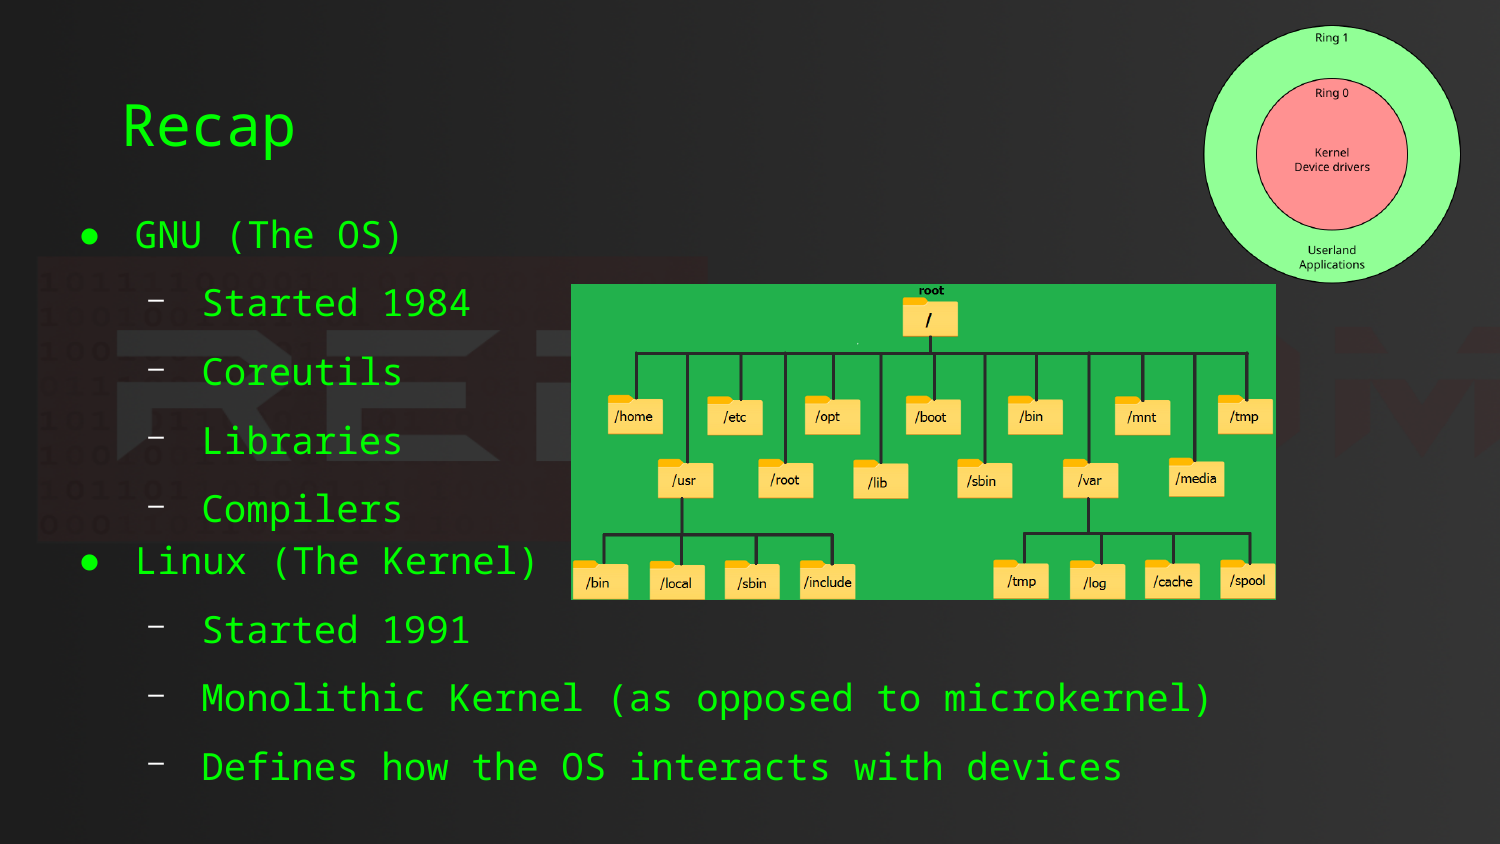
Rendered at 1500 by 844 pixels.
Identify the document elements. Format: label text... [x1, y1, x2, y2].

list GNU (The OS) Started 1984 Coreutils Libraries Compilers Linux (The Kernel) Started 1991 Monolithic Kernel (as opposed to microkernel) Defines how the OS interacts with devices [44, 189, 1443, 750]
title Recap [105, 72, 1200, 167]
picture [0, 0, 1500, 844]
